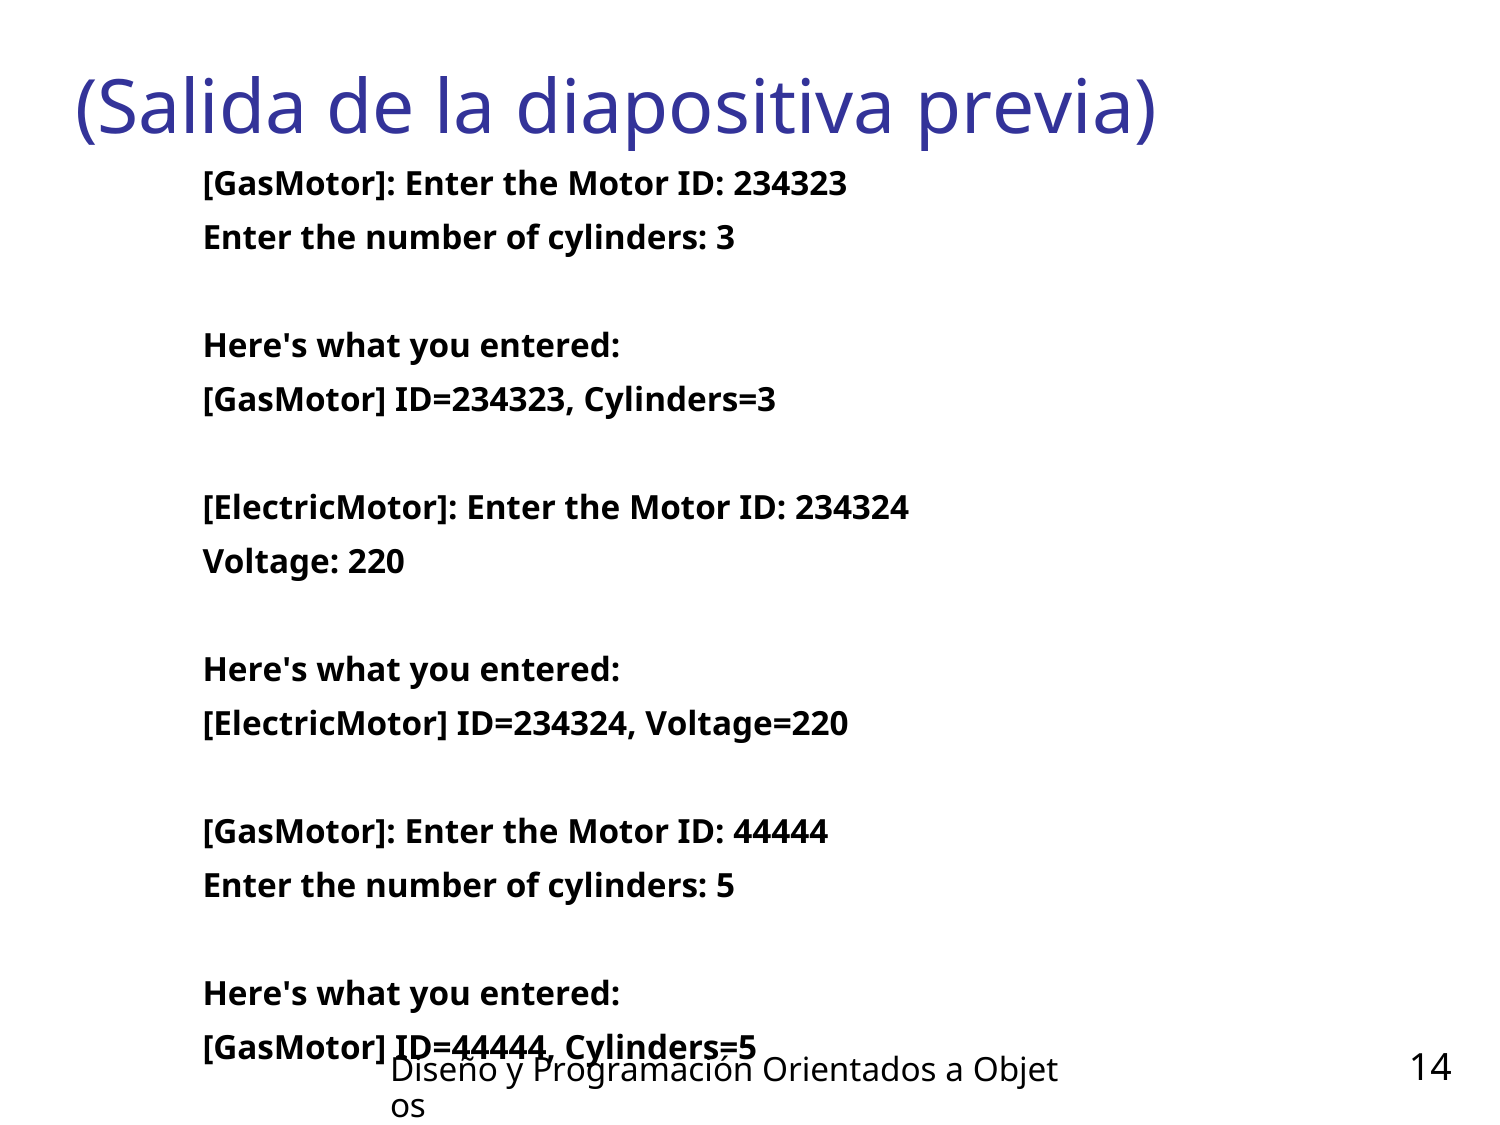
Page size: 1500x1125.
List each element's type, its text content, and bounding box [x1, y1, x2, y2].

list [GasMotor]: Enter the Motor ID: 234323 Enter the number of cylinders: 3 Here's what you entered: [GasMotor] ID=234323, Cylinders=3 [ElectricMotor]: Enter the Motor ID: 234324 Voltage: 220 Here's what you entered: [ElectricMotor] ID=234324, Voltage=220 [GasMotor]: Enter the Motor ID: 44444 Enter the number of cylinders: 5 Here's what you entered: [GasMotor] ID=44444, Cylinders=5 [187, 152, 1462, 993]
title (Salida de la diapositiva previa)‏ [75, 18, 1466, 181]
